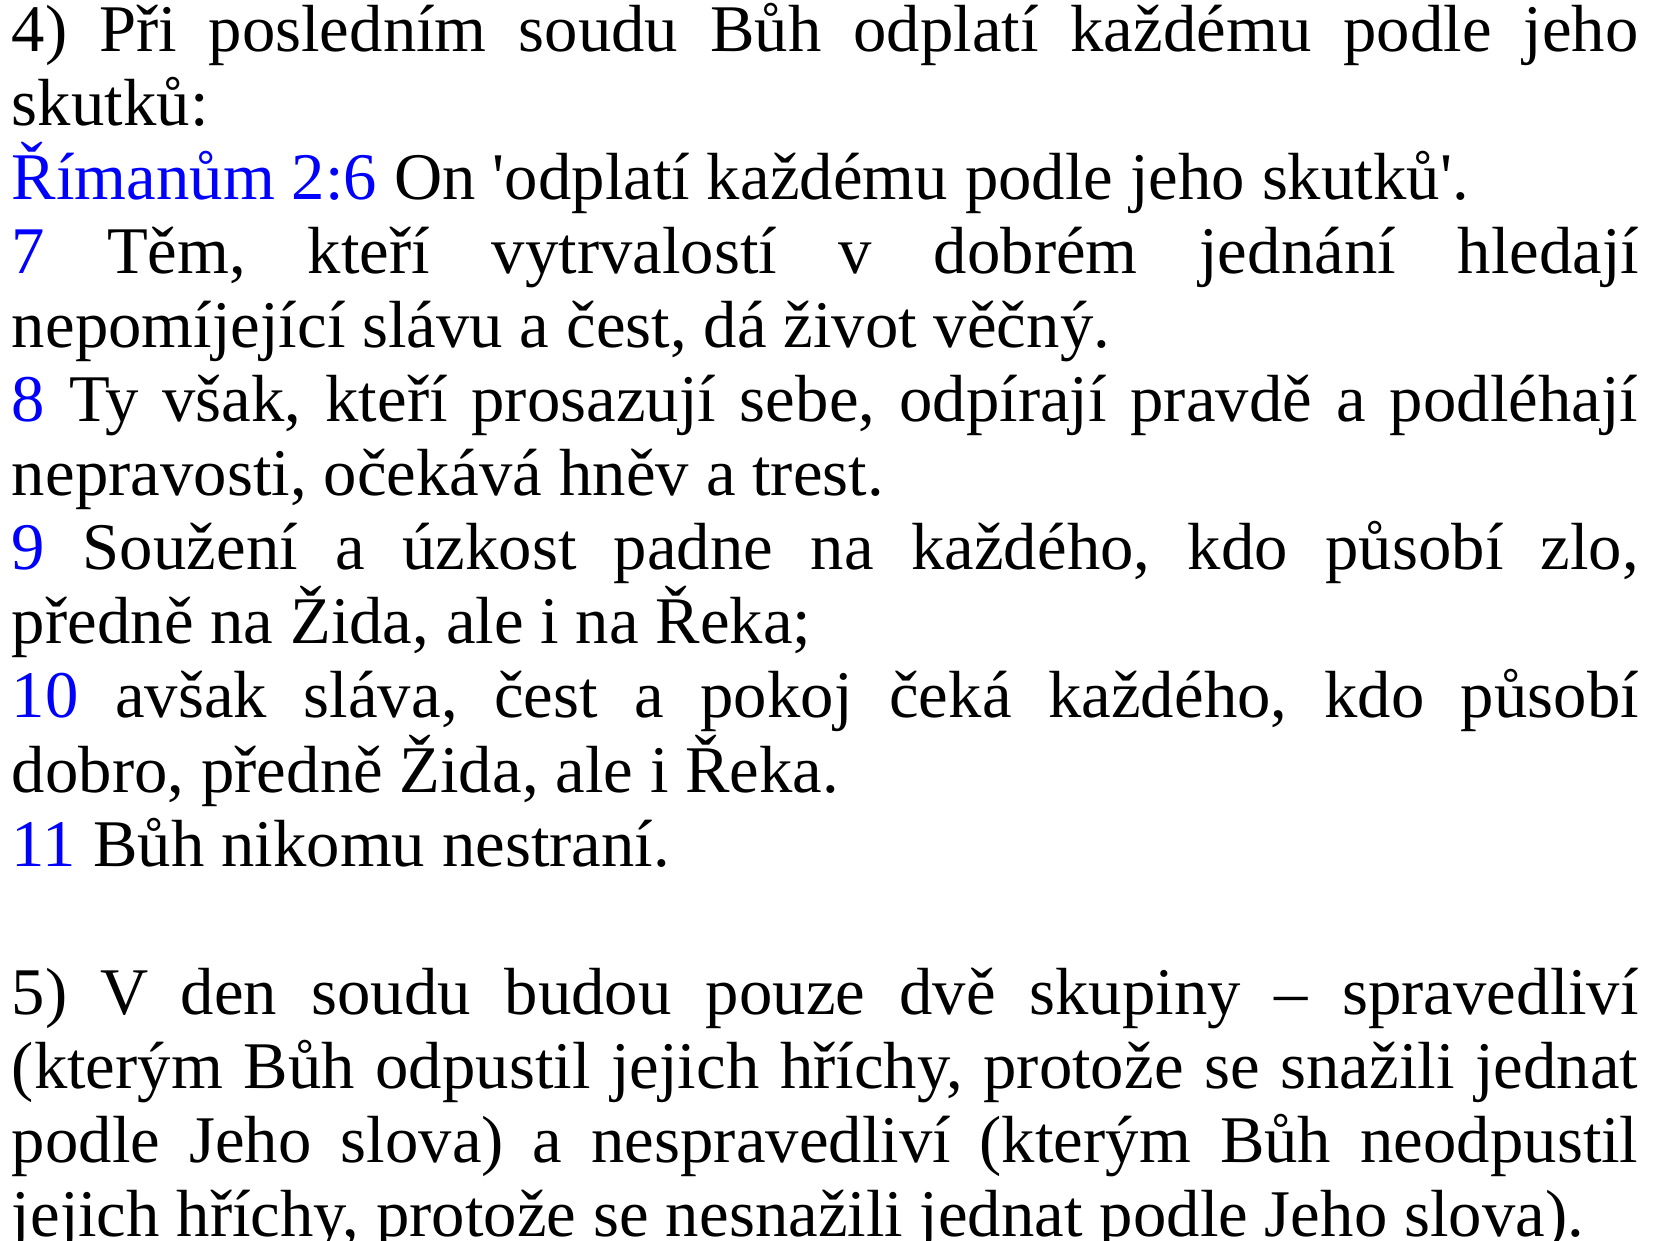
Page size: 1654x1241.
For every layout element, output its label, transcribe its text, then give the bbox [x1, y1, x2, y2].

subtitle 4) Při posledním soudu Bůh odplatí každému podle jeho skutků: Římanům 2:6 On 'odplatí každému podle jeho skutků'. 7 Těm, kteří vytrvalostí v dobrém jednání hledají nepomíjející slávu a čest, dá život věčný. 8 Ty však, kteří prosazují sebe, odpírají pravdě a podléhají nepravosti, očekává hněv a trest. 9 Soužení a úzkost padne na každého, kdo působí zlo, předně na Žida, ale i na Řeka; 10 avšak sláva, čest a pokoj čeká každého, kdo působí dobro, předně Žida, ale i Řeka. 11 Bůh nikomu nestraní. 5) V den soudu budou pouze dvě skupiny – spravedliví (kterým Bůh odpustil jejich hříchy, protože se snažili jednat podle Jeho slova) a nespravedliví (kterým Bůh neodpustil jejich hříchy, protože se nesnažili jednat podle Jeho slova). [11, 0, 1642, 1241]
